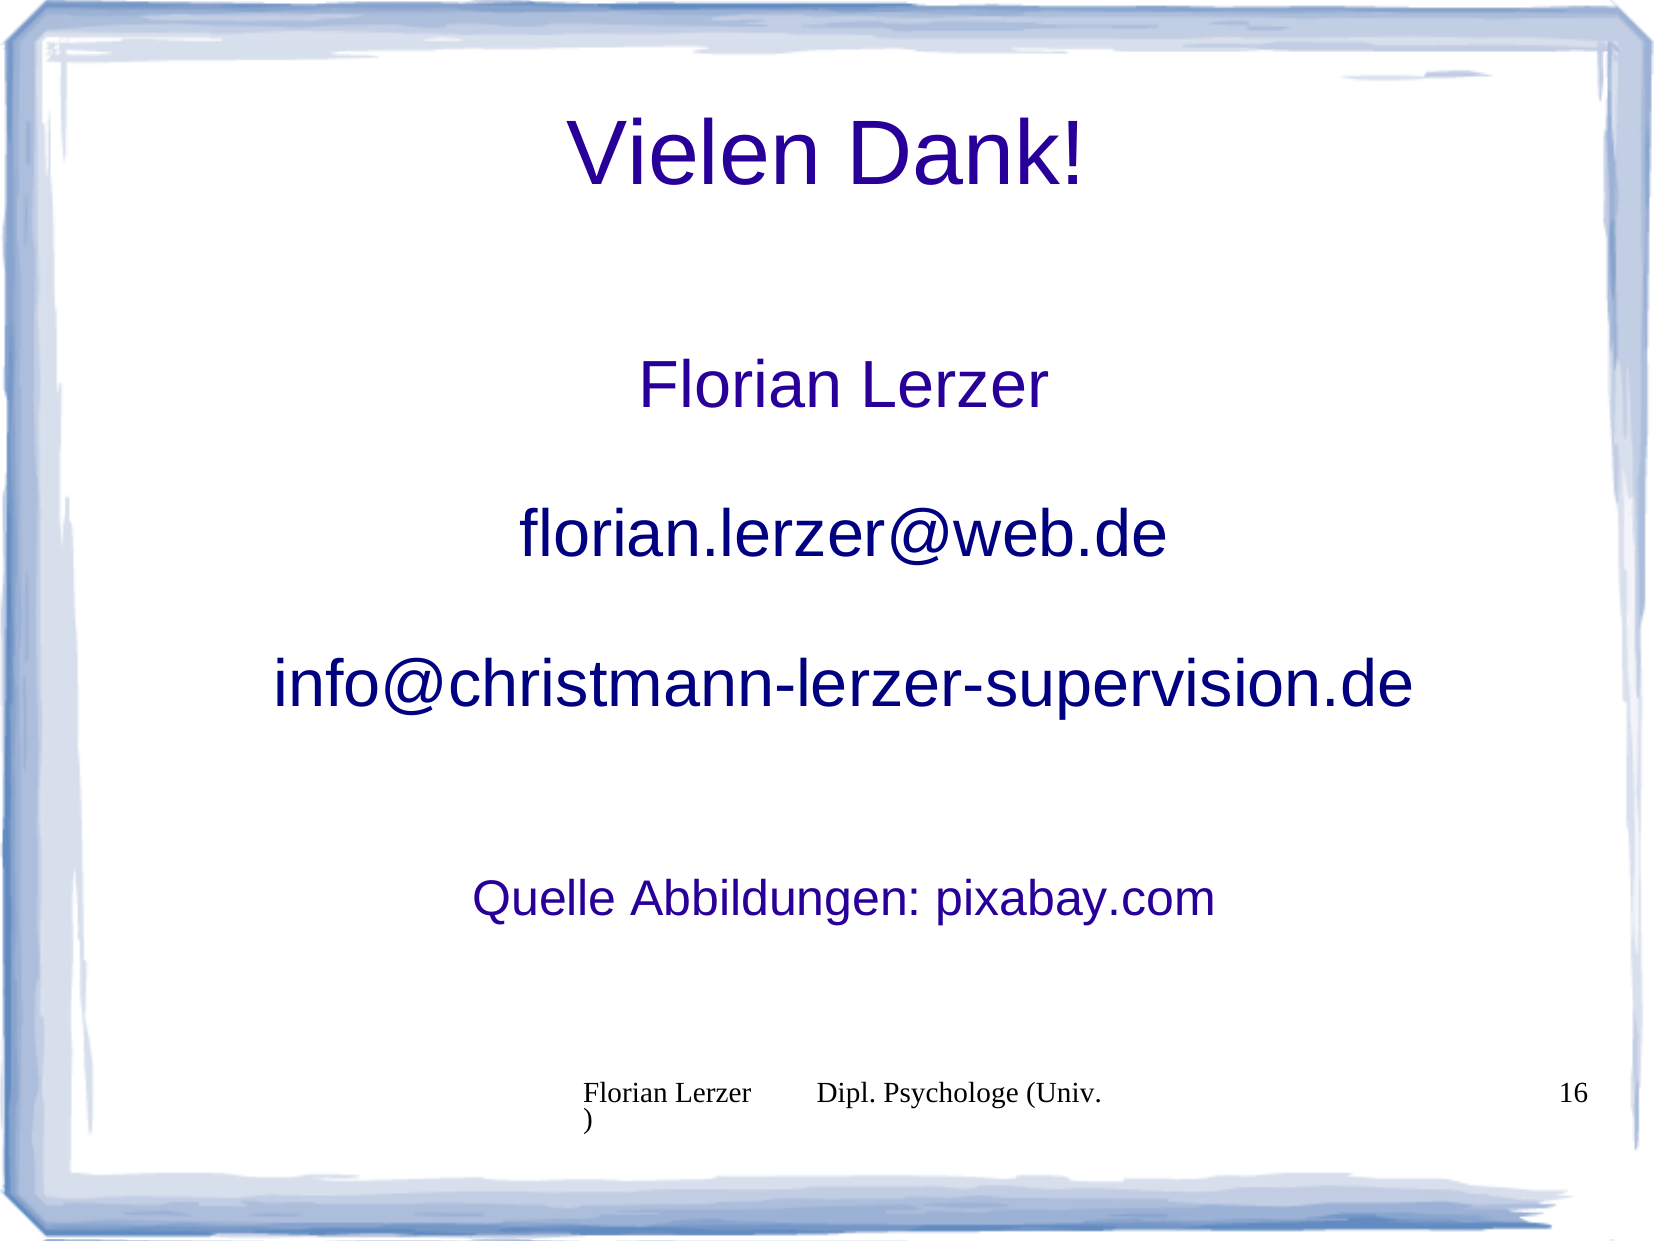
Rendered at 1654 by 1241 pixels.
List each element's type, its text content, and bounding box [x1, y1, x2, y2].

subtitle Florian Lerzer florian.lerzer@web.de info@christmann-lerzer-supervision.de Quelle Abbildungen: pixabay.com [118, 324, 1571, 1004]
title Vielen Dank! [82, 49, 1571, 257]
picture [0, 0, 1654, 1241]
